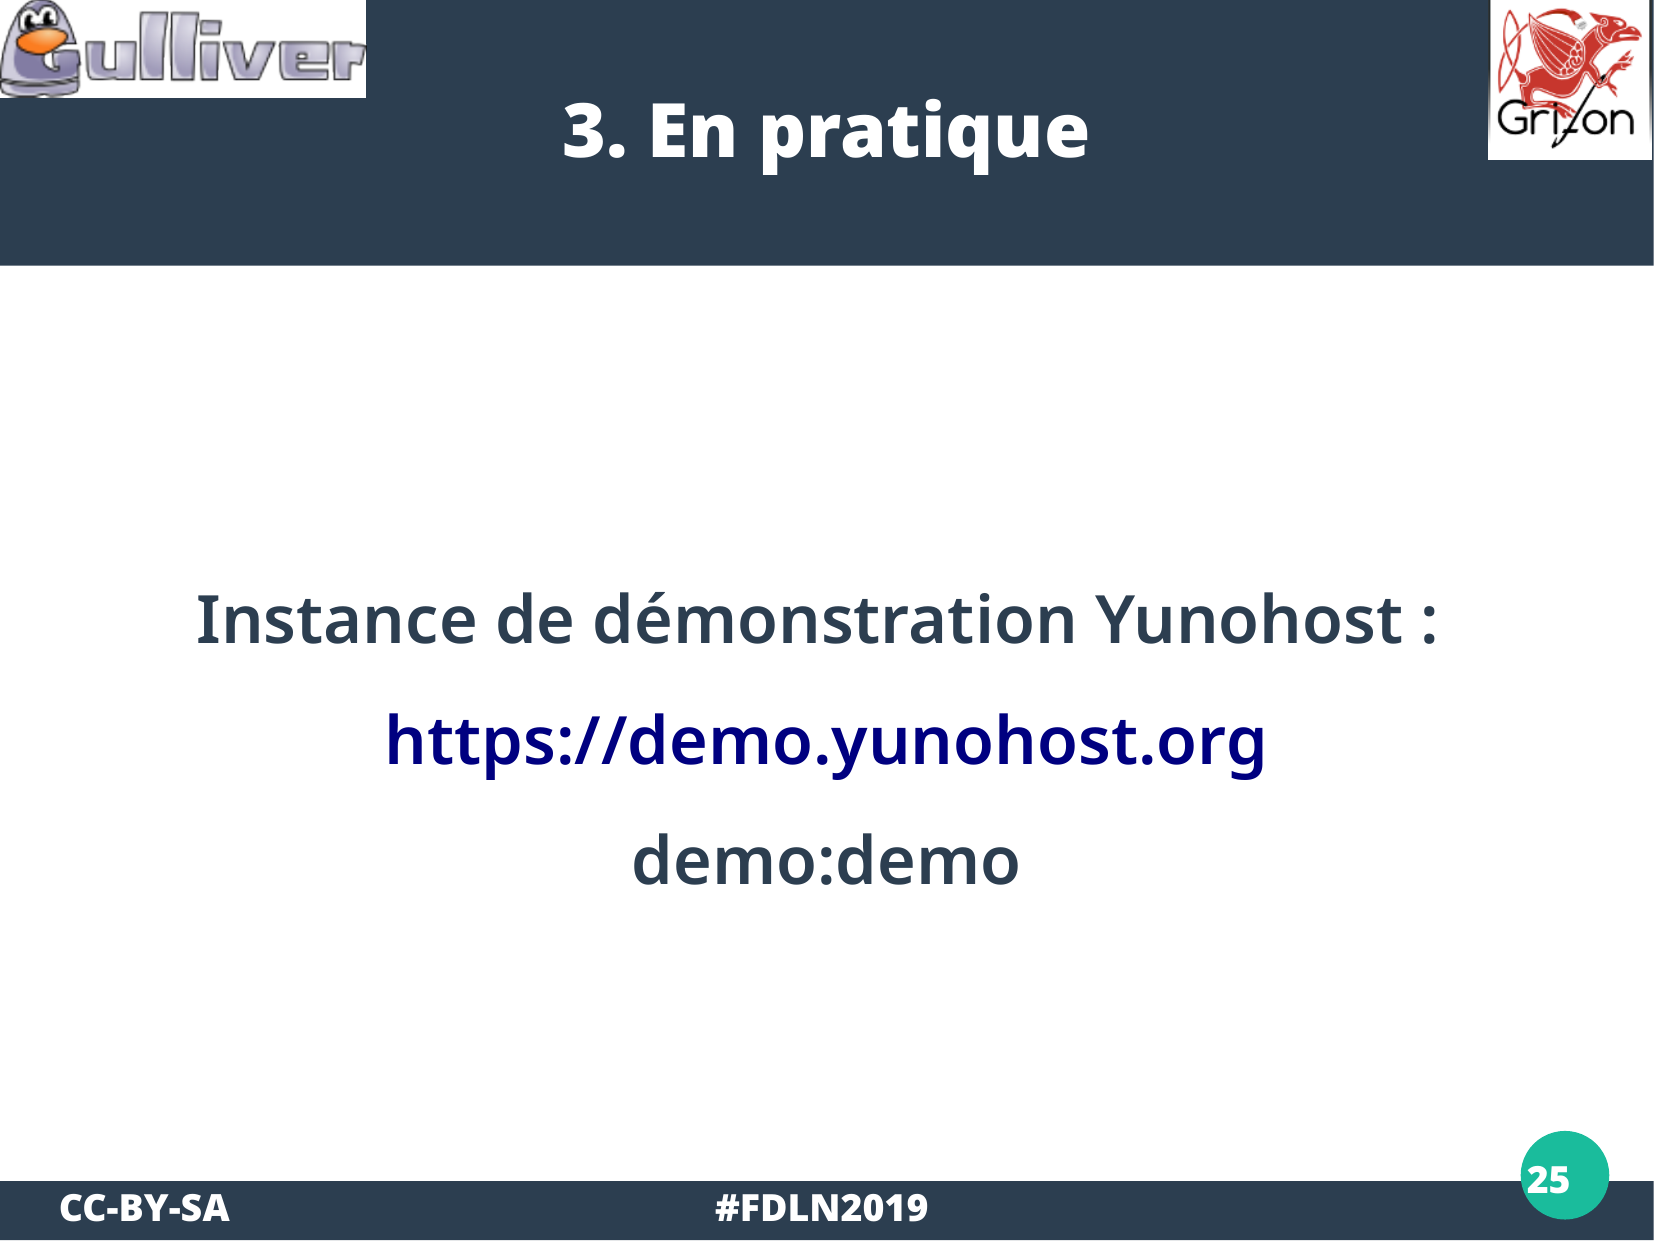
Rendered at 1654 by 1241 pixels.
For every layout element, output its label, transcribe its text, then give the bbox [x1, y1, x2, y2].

picture [0, 0, 367, 98]
list Instance de démonstration Yunohost : https://demo.yunohost.org demo:demo [59, 324, 1595, 1152]
title 3. En pratique [59, 49, 1595, 207]
picture [1488, 0, 1652, 160]
